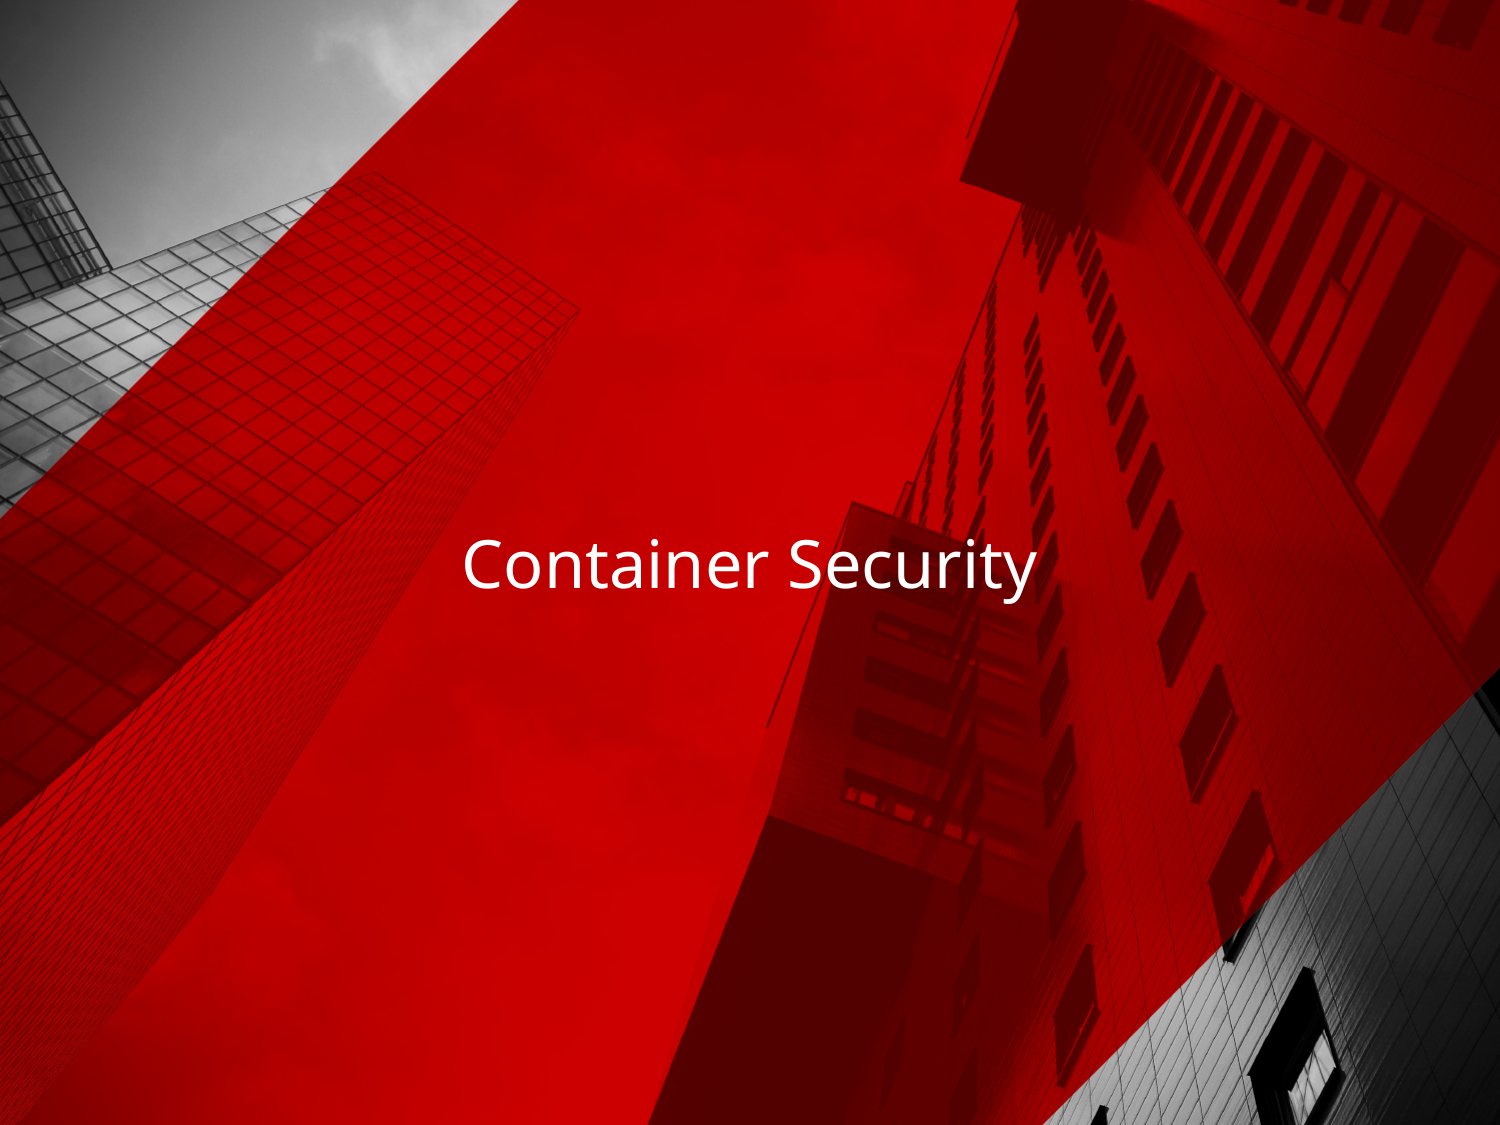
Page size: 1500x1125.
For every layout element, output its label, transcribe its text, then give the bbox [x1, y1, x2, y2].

title Container Security [255, 468, 1246, 657]
picture [0, 0, 1500, 1125]
